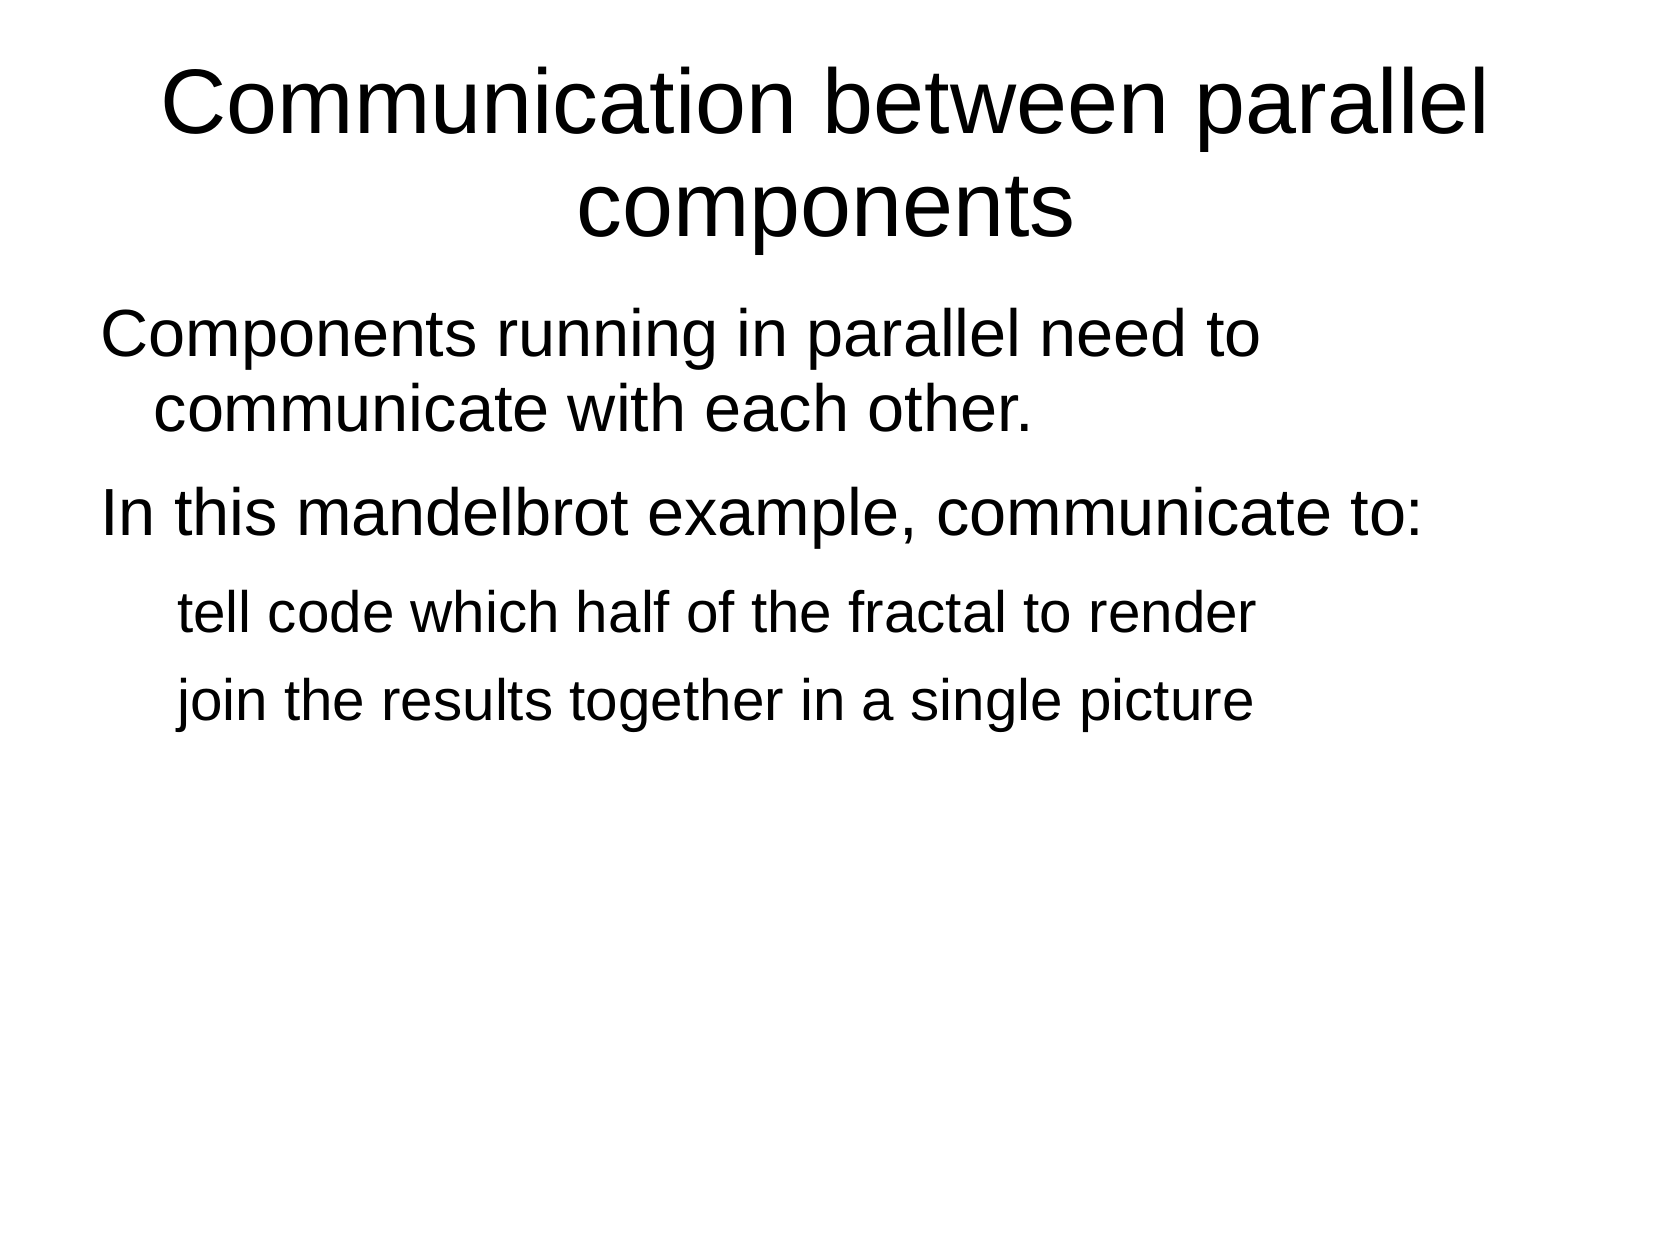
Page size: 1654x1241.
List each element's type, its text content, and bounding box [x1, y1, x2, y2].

title Communication between parallel components [82, 47, 1571, 259]
list Components running in parallel need to communicate with each other. In this mandelbrot example, communicate to: tell code which half of the fractal to render join the results together in a single picture [82, 296, 1571, 1115]
